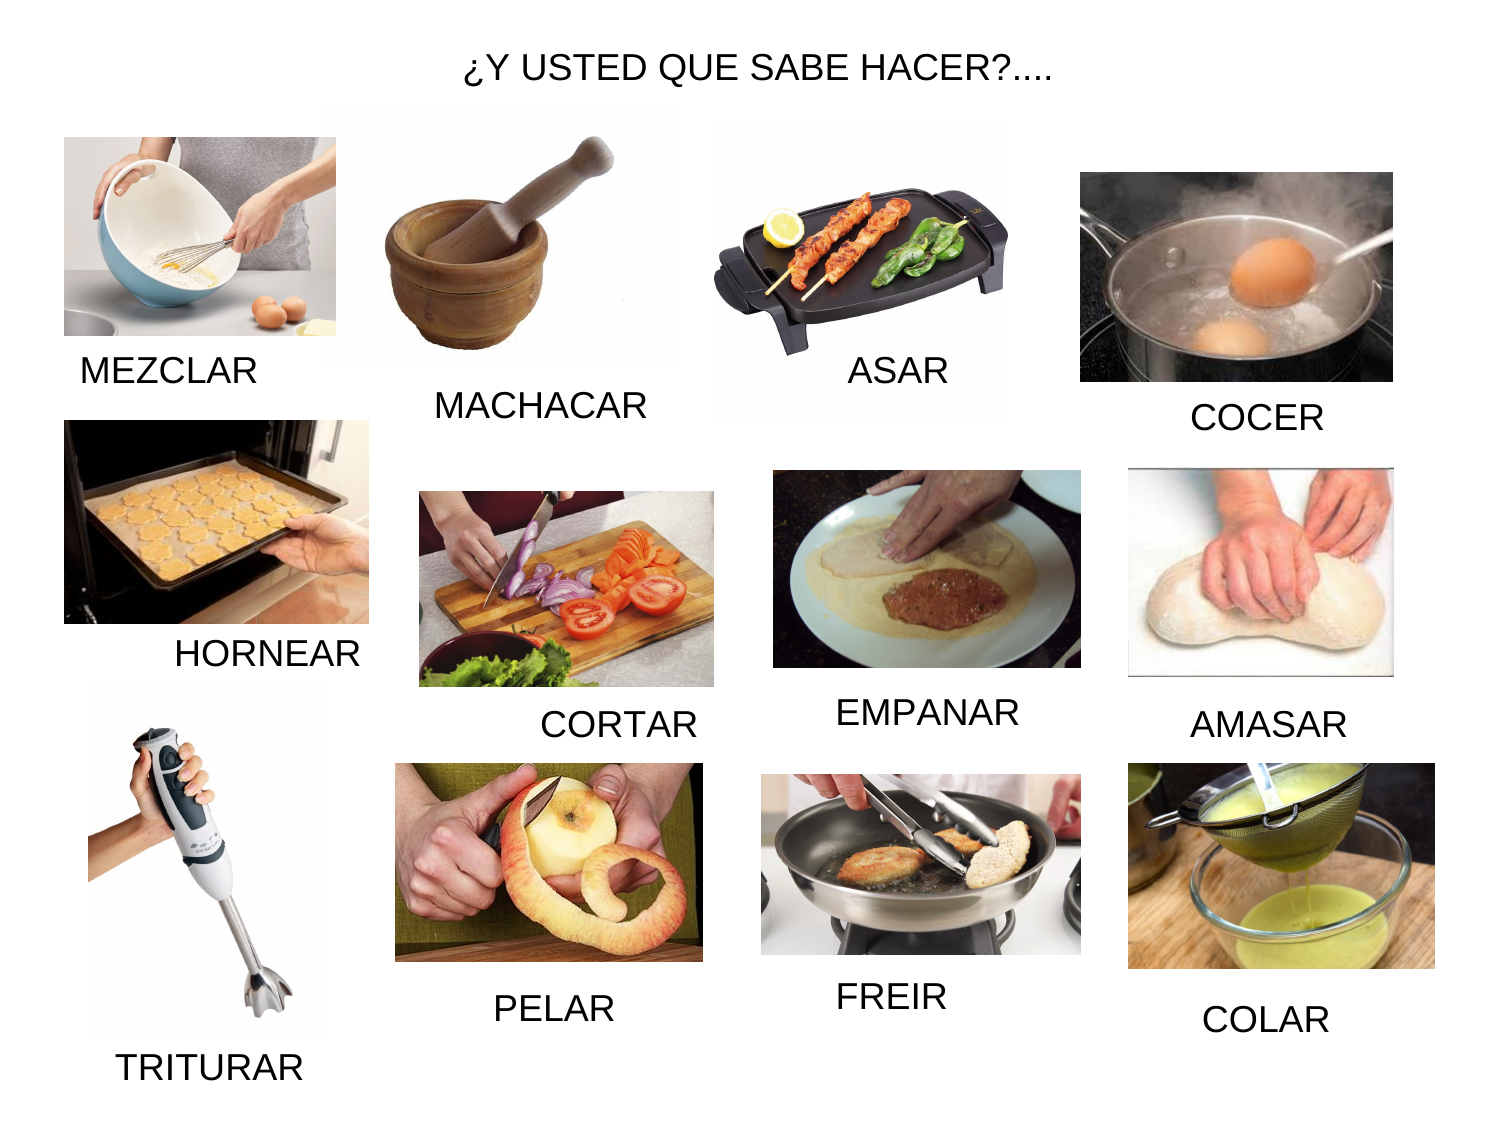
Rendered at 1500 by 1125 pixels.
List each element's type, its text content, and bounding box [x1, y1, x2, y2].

picture [1080, 172, 1393, 382]
picture [395, 763, 703, 962]
text_box EMPANAR [820, 680, 1036, 742]
text_box COLAR [1187, 987, 1346, 1049]
text_box PELAR [478, 976, 659, 1037]
text_box HORNEAR [159, 621, 377, 682]
text_box AMASAR [1175, 692, 1364, 753]
picture [761, 774, 1081, 955]
text_box COCER [1175, 385, 1341, 446]
picture [419, 491, 714, 687]
picture [64, 420, 369, 624]
picture [714, 125, 1008, 419]
text_box MEZCLAR [64, 337, 274, 399]
text_box FREIR [820, 964, 1001, 1025]
picture [1128, 763, 1435, 969]
picture [88, 680, 326, 1036]
picture [773, 470, 1081, 668]
text_box CORTAR [525, 692, 714, 753]
text_box ASAR [832, 337, 965, 399]
title ¿Y USTED QUE SABE HACER?.... [88, 18, 1439, 112]
text_box TRITURAR [100, 1034, 336, 1096]
picture [1128, 467, 1394, 677]
picture [64, 101, 678, 368]
text_box MACHACAR [419, 373, 731, 434]
